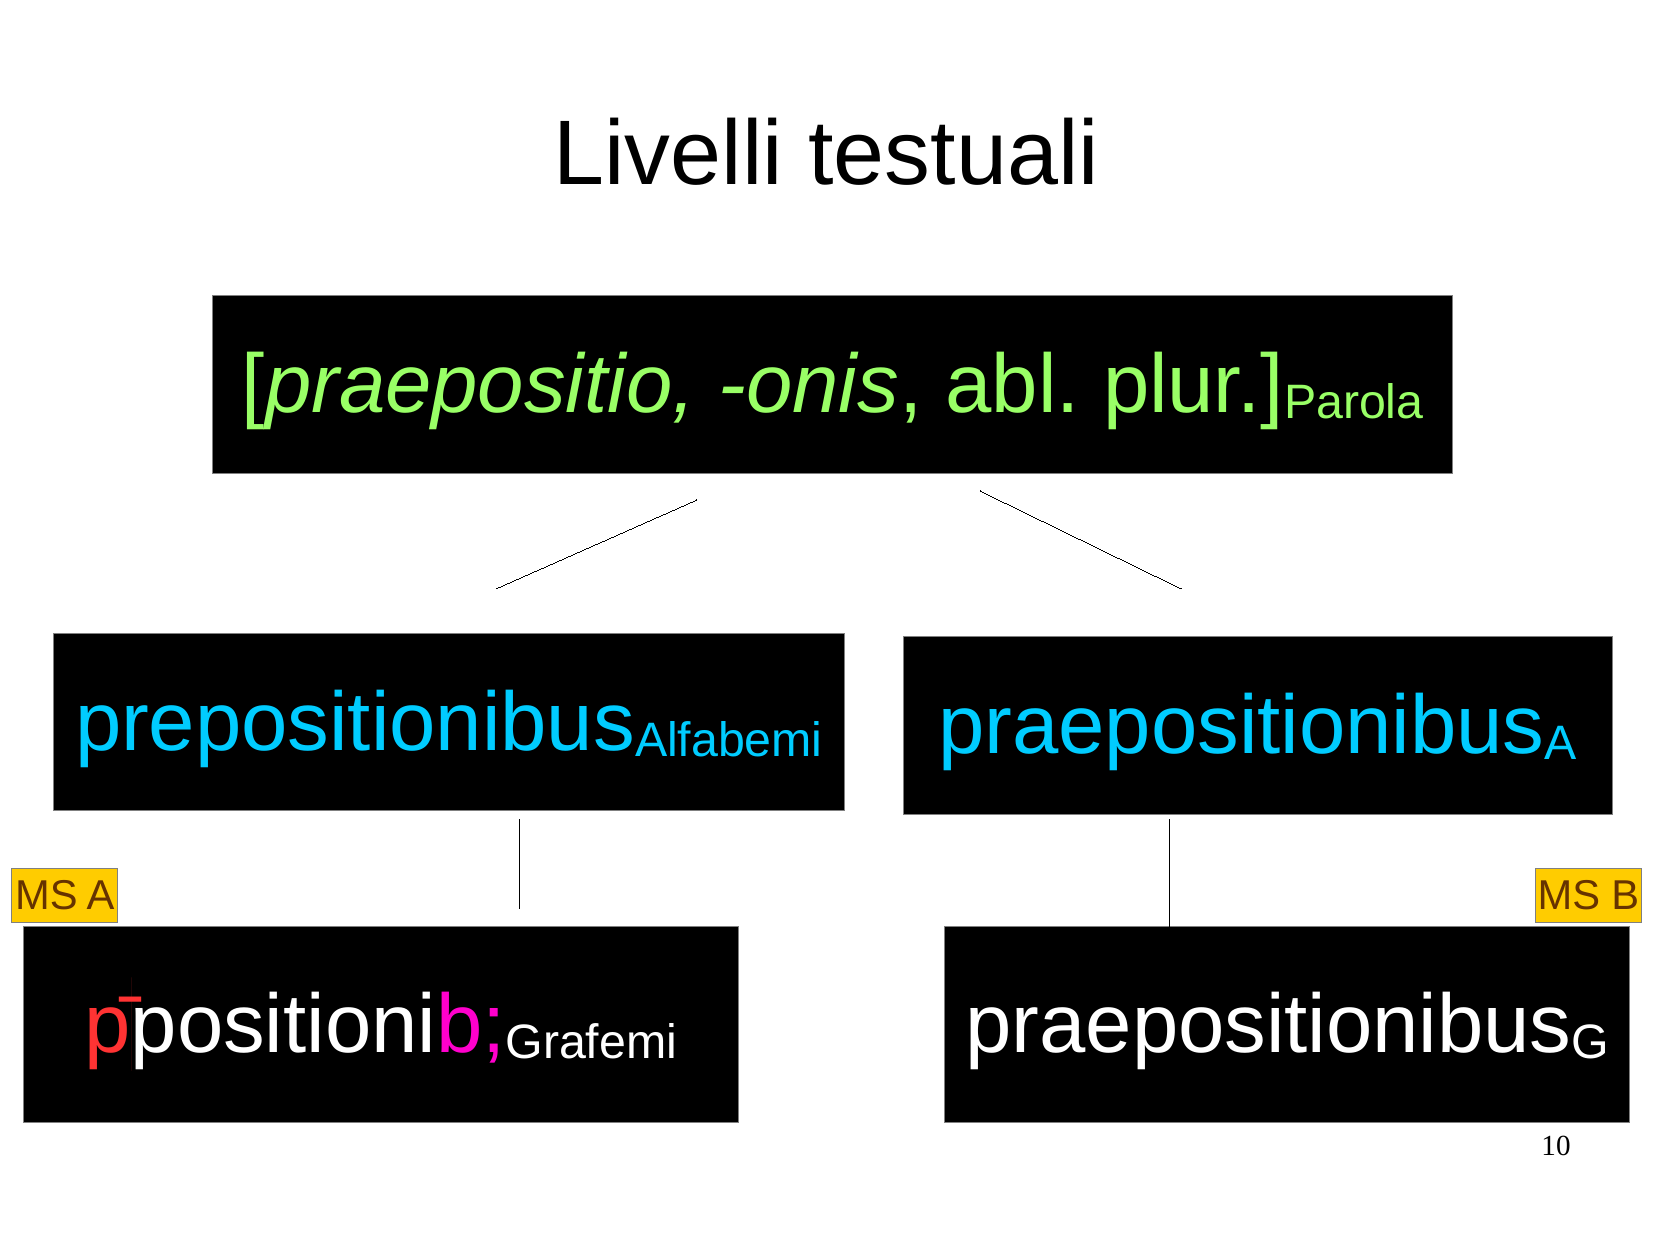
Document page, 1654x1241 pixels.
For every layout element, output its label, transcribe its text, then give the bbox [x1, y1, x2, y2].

title Livelli testuali [82, 49, 1571, 257]
text_box p̄positionib;Grafemi [23, 926, 739, 1123]
text_box MS B [1535, 868, 1642, 923]
text_box praepositionibusA [903, 636, 1613, 815]
text_box prepositionibusAlfabemi [53, 633, 845, 811]
text_box praepositionibusG [944, 926, 1630, 1123]
text_box [praepositio, -onis, abl. plur.]Parola [212, 295, 1453, 474]
text_box MS A [11, 868, 118, 923]
